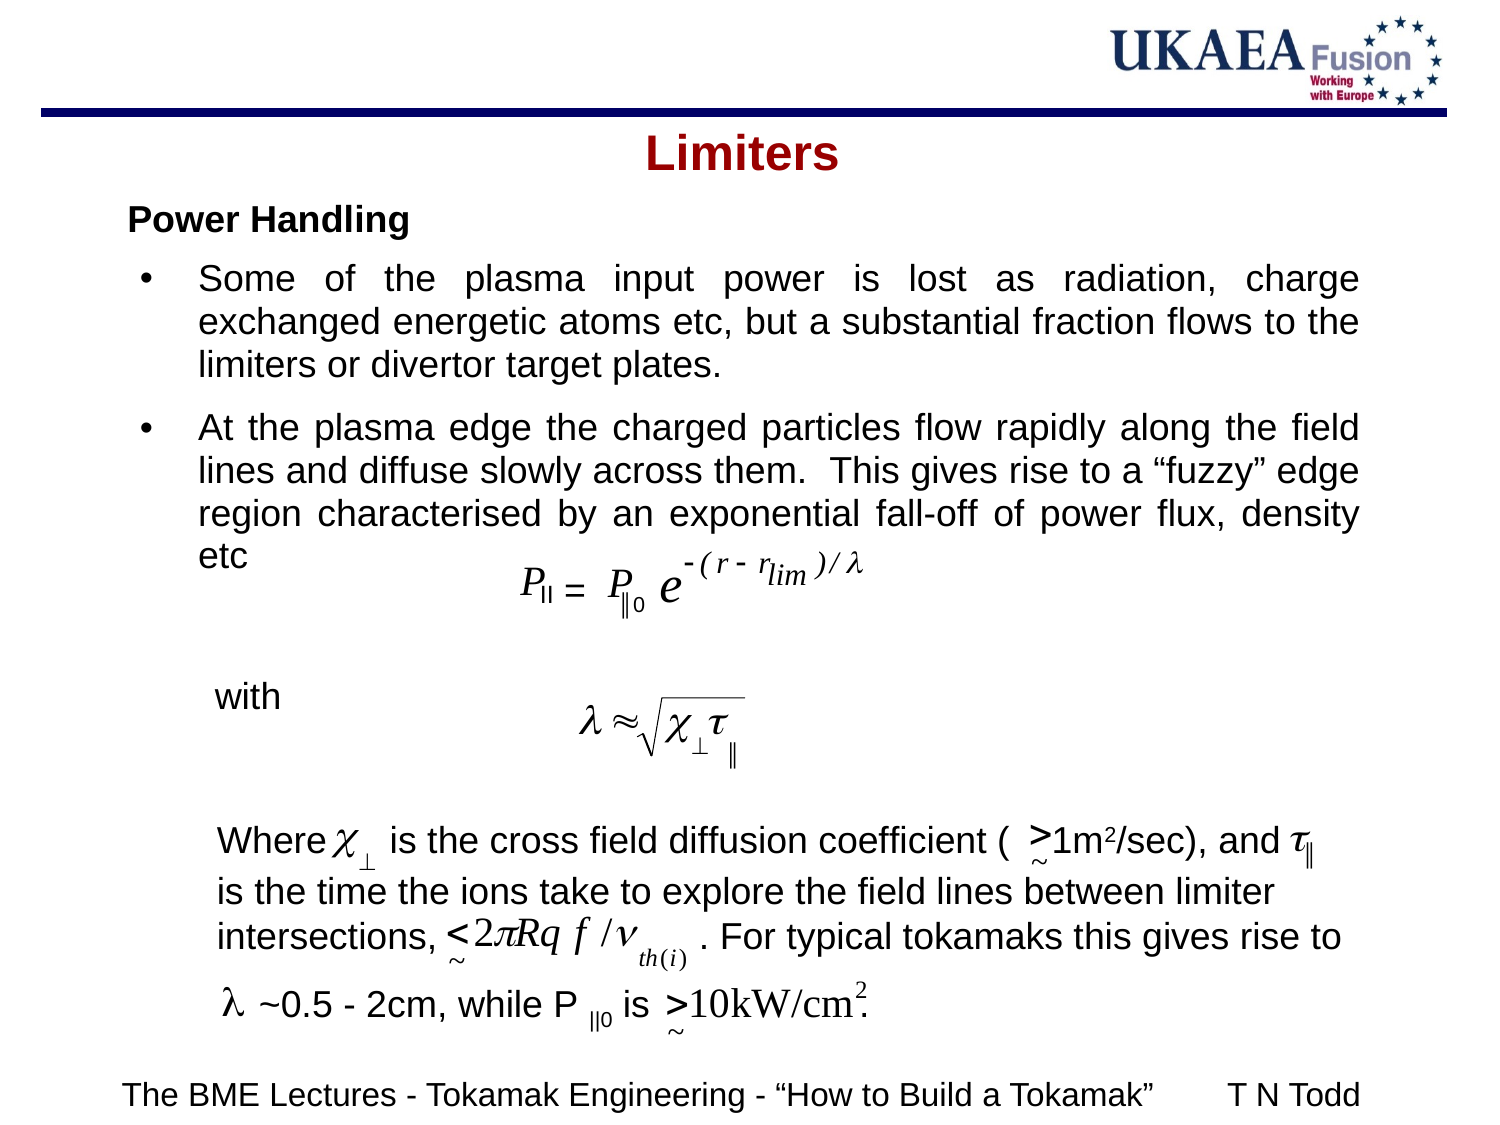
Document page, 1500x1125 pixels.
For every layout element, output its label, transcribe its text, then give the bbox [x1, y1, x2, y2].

chart [603, 545, 869, 617]
chart [575, 692, 751, 762]
text_box Limiters [349, 112, 1136, 188]
text_box with [199, 664, 434, 726]
chart [218, 983, 248, 1024]
chart [328, 812, 381, 876]
chart [515, 562, 552, 600]
text_box ║ [710, 708, 903, 775]
text_box II = ║0 [524, 558, 1386, 625]
text_box Power Handling [112, 187, 813, 248]
picture [1107, 15, 1443, 106]
chart [442, 909, 872, 1047]
text_box Where is the cross field diffusion coefficient ( 1m2/sec), and ║ is the time the ions take to explore the field lines between limiter intersections, . For typical tokamaks this gives rise to ~0.5 - 2cm, while P ||0 is . [202, 808, 1369, 1040]
text_box Some of the plasma input power is lost as radiation, charge exchanged energetic atoms etc, but a substantial fraction flows to the limiters or divertor target plates. At the plasma edge the charged particles flow rapidly along the field lines and diffuse slowly across them. This gives rise to a “fuzzy” edge region characterised by an exponential fall-off of power flux, density etc [125, 249, 1376, 586]
